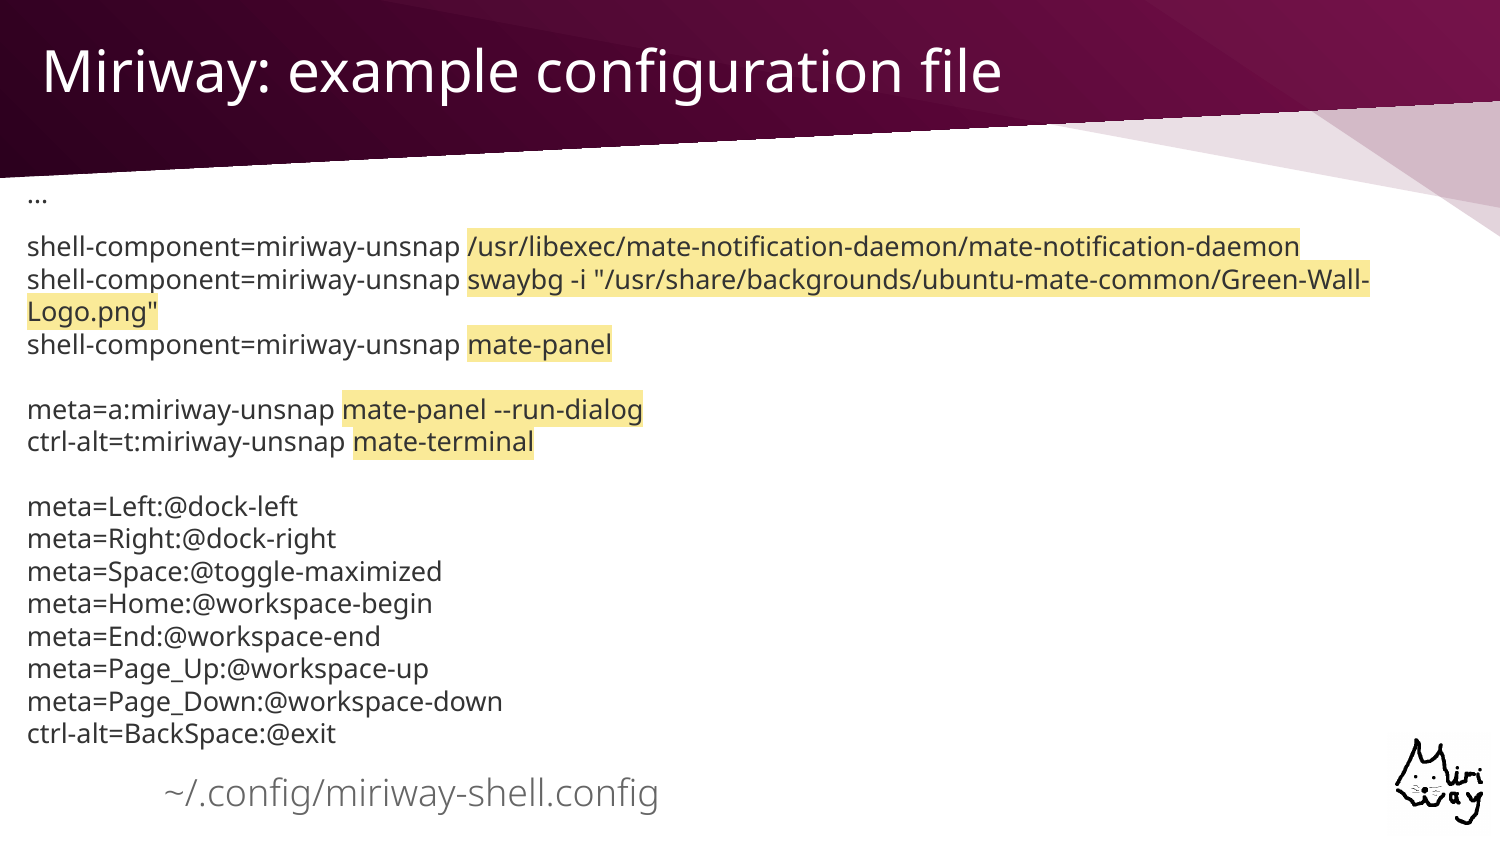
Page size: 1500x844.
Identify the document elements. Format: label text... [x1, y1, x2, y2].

picture [1387, 732, 1491, 836]
list … shell-component=miriway-unsnap /usr/libexec/mate-notification-daemon/mate-notification-daemon shell-component=miriway-unsnap swaybg -i "/usr/share/backgrounds/ubuntu-mate-common/Green-Wall-Logo.png" shell-component=miriway-unsnap mate-panel meta=a:miriway-unsnap mate-panel --run-dialog ctrl-alt=t:miriway-unsnap mate-terminal meta=Left:@dock-left meta=Right:@dock-right meta=Space:@toggle-maximized meta=Home:@workspace-begin meta=End:@workspace-end meta=Page_Up:@workspace-up meta=Page_Down:@workspace-down ctrl-alt=BackSpace:@exit [15, 170, 1472, 751]
title Miriway: example configuration file [41, 5, 1336, 134]
subtitle ~/.config/miriway-shell.config [152, 754, 1369, 821]
